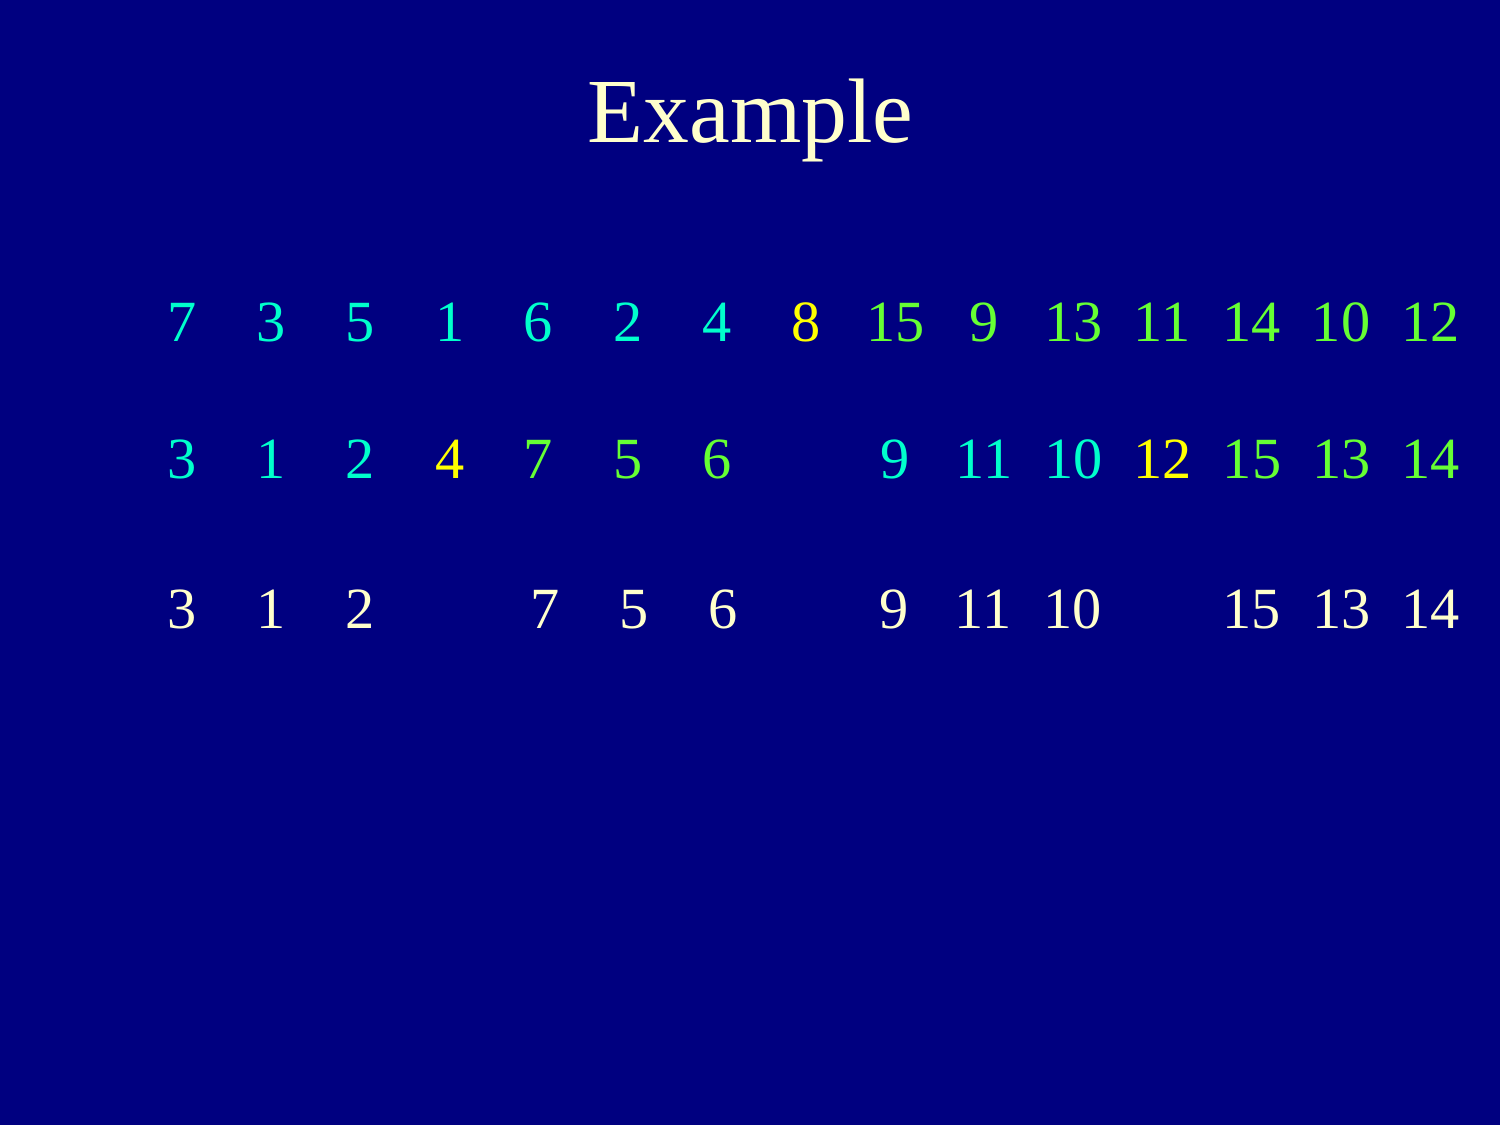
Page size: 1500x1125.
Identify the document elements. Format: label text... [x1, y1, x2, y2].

table_header 15 [851, 275, 940, 362]
table_header 11 [940, 413, 1029, 500]
table_header 15 [1207, 563, 1297, 650]
table_header 14 [1386, 563, 1475, 650]
table_header 4 [405, 413, 494, 500]
table_header 9 [851, 413, 940, 500]
table_header 9 [940, 275, 1029, 362]
table_header 7 [500, 563, 589, 650]
table_header 10 [1029, 413, 1119, 500]
table_header 6 [679, 563, 767, 650]
table_header 1 [227, 413, 316, 500]
table_header 14 [1207, 275, 1297, 362]
table_header 3 [137, 563, 227, 650]
table_header 3 [137, 413, 227, 500]
table_header 9 [850, 563, 939, 650]
table_header 11 [939, 563, 1028, 650]
table_header 5 [316, 275, 405, 362]
table_header 12 [1119, 413, 1207, 500]
table_header 5 [583, 413, 673, 500]
table_header 1 [405, 275, 494, 362]
table_header 13 [1029, 275, 1118, 362]
table_header 10 [1297, 275, 1386, 362]
table_header 8 [761, 275, 851, 362]
table_header 15 [1207, 413, 1297, 500]
table_header 2 [316, 413, 405, 500]
table_header 6 [494, 275, 583, 362]
table_header 3 [227, 275, 316, 362]
table_header 10 [1028, 563, 1117, 650]
table_header 4 [673, 275, 761, 362]
title Example [22, 43, 1480, 169]
table_header 7 [494, 413, 583, 500]
table_header 14 [1386, 413, 1475, 500]
table_header 12 [1386, 275, 1475, 362]
table_header 5 [589, 563, 679, 650]
table_header 13 [1297, 563, 1386, 650]
table_header 2 [583, 275, 673, 362]
table_header 7 [137, 275, 227, 362]
table_header 11 [1118, 275, 1207, 362]
table_header 1 [227, 563, 316, 650]
table_header 2 [316, 563, 405, 650]
table_header 6 [673, 413, 761, 500]
table_header 13 [1297, 413, 1386, 500]
